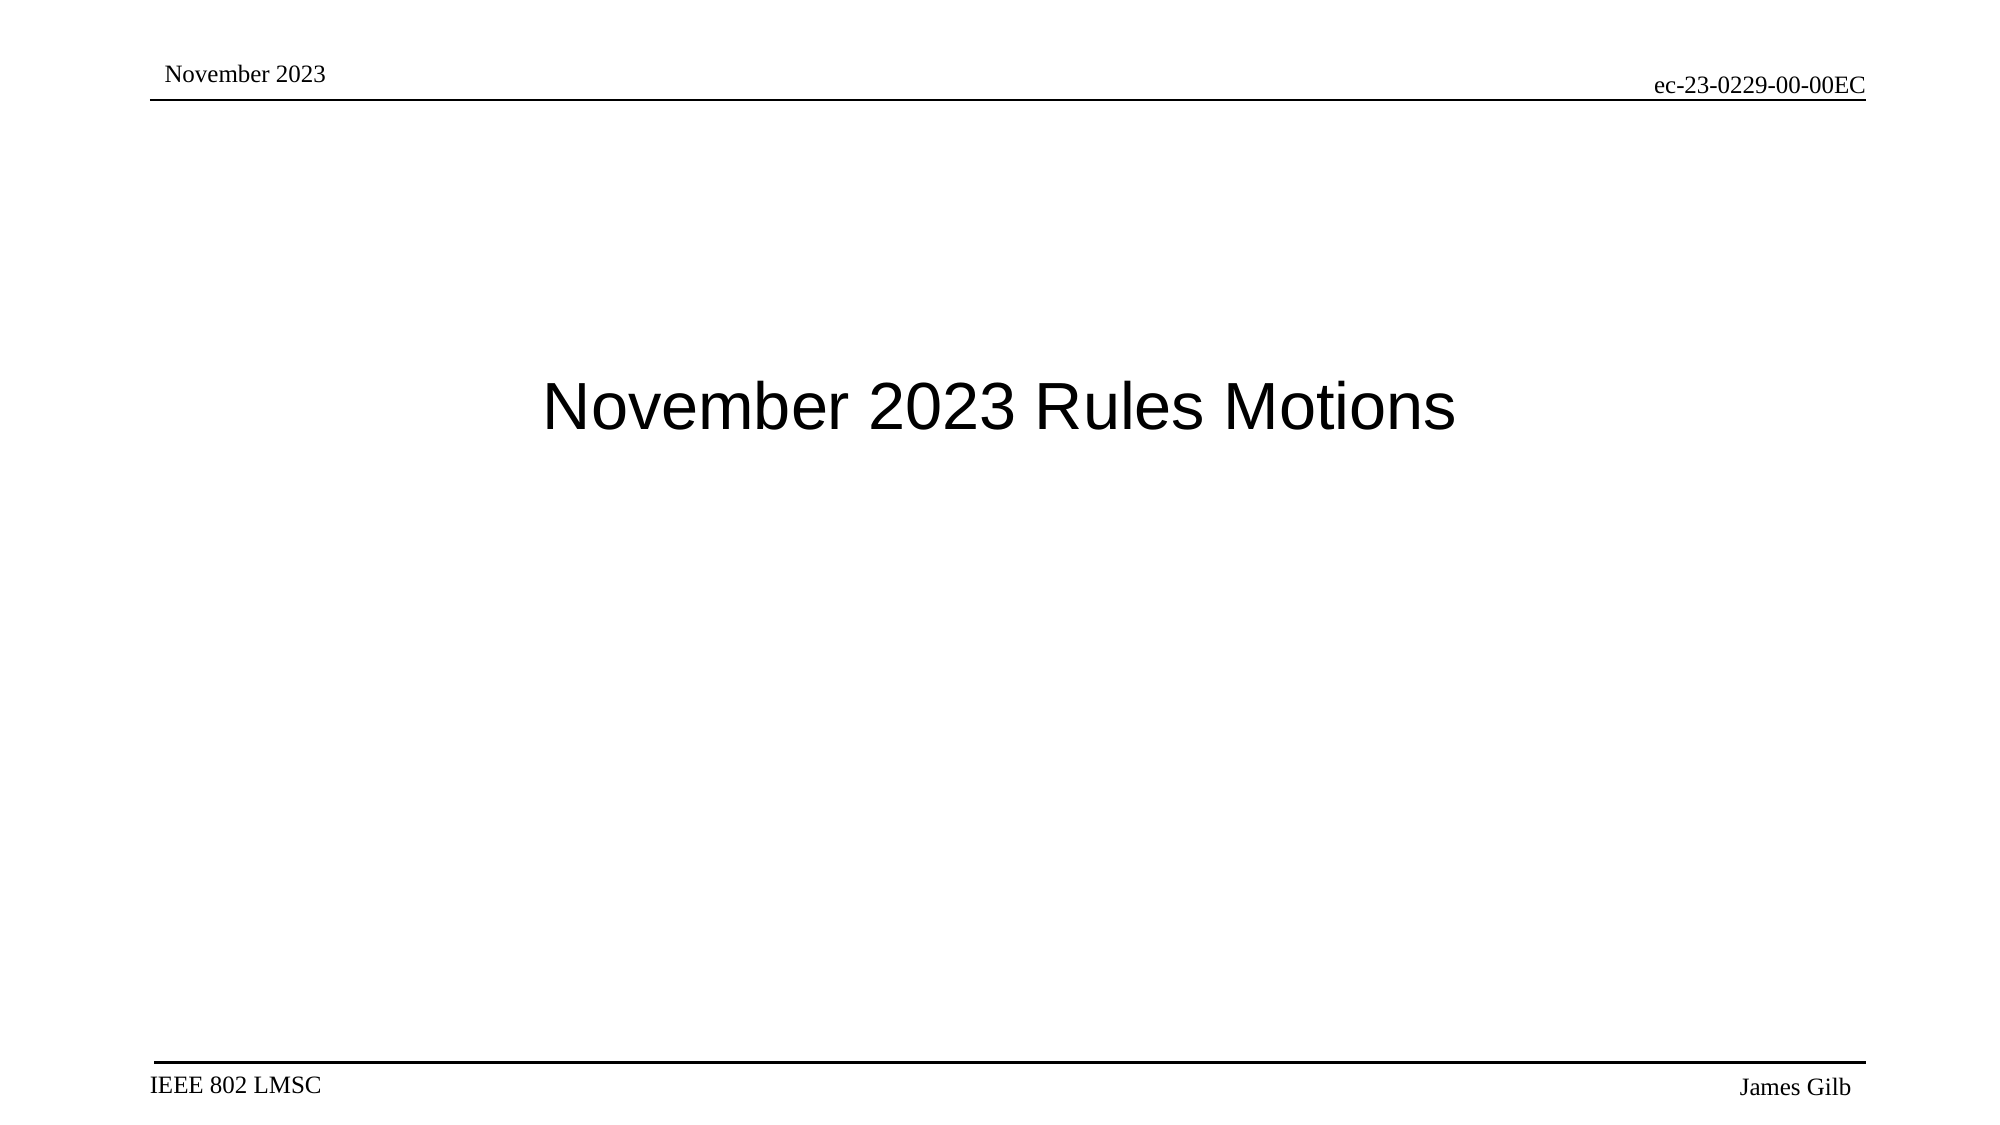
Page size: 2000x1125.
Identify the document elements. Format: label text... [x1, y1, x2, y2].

subtitle November 2023 Rules Motions [125, 112, 1876, 693]
